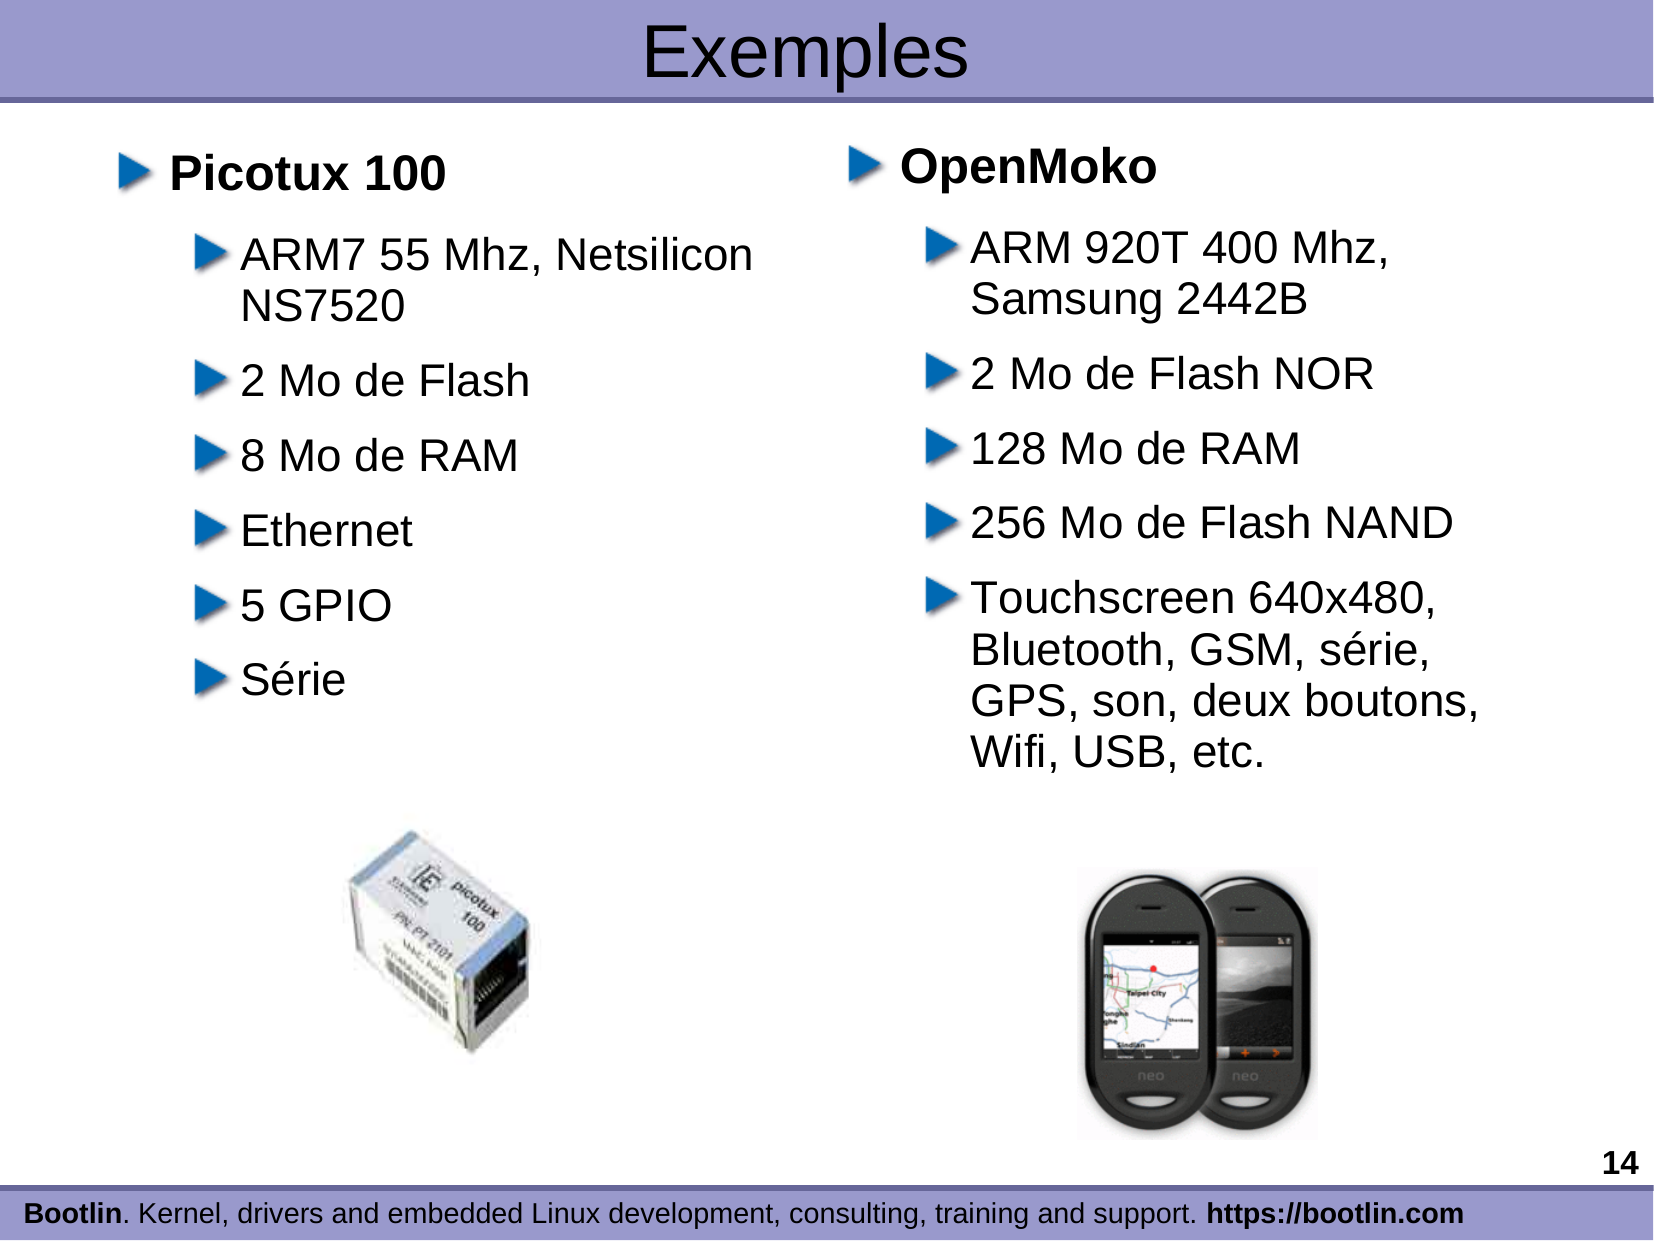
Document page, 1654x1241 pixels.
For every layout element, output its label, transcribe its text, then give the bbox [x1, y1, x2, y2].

title Exemples [60, 5, 1551, 97]
picture [1077, 867, 1318, 1141]
list Picotux 100 ARM7 55 Mhz, Netsilicon NS7520 2 Mo de Flash 8 Mo de RAM Ethernet 5 GPIO Série [98, 145, 788, 996]
list OpenMoko ARM 920T 400 Mhz, Samsung 2442B 2 Mo de Flash NOR 128 Mo de RAM 256 Mo de Flash NAND Touchscreen 640x480, Bluetooth, GSM, série, GPS, son, deux boutons, Wifi, USB, etc. [829, 138, 1519, 989]
picture [254, 783, 629, 1135]
